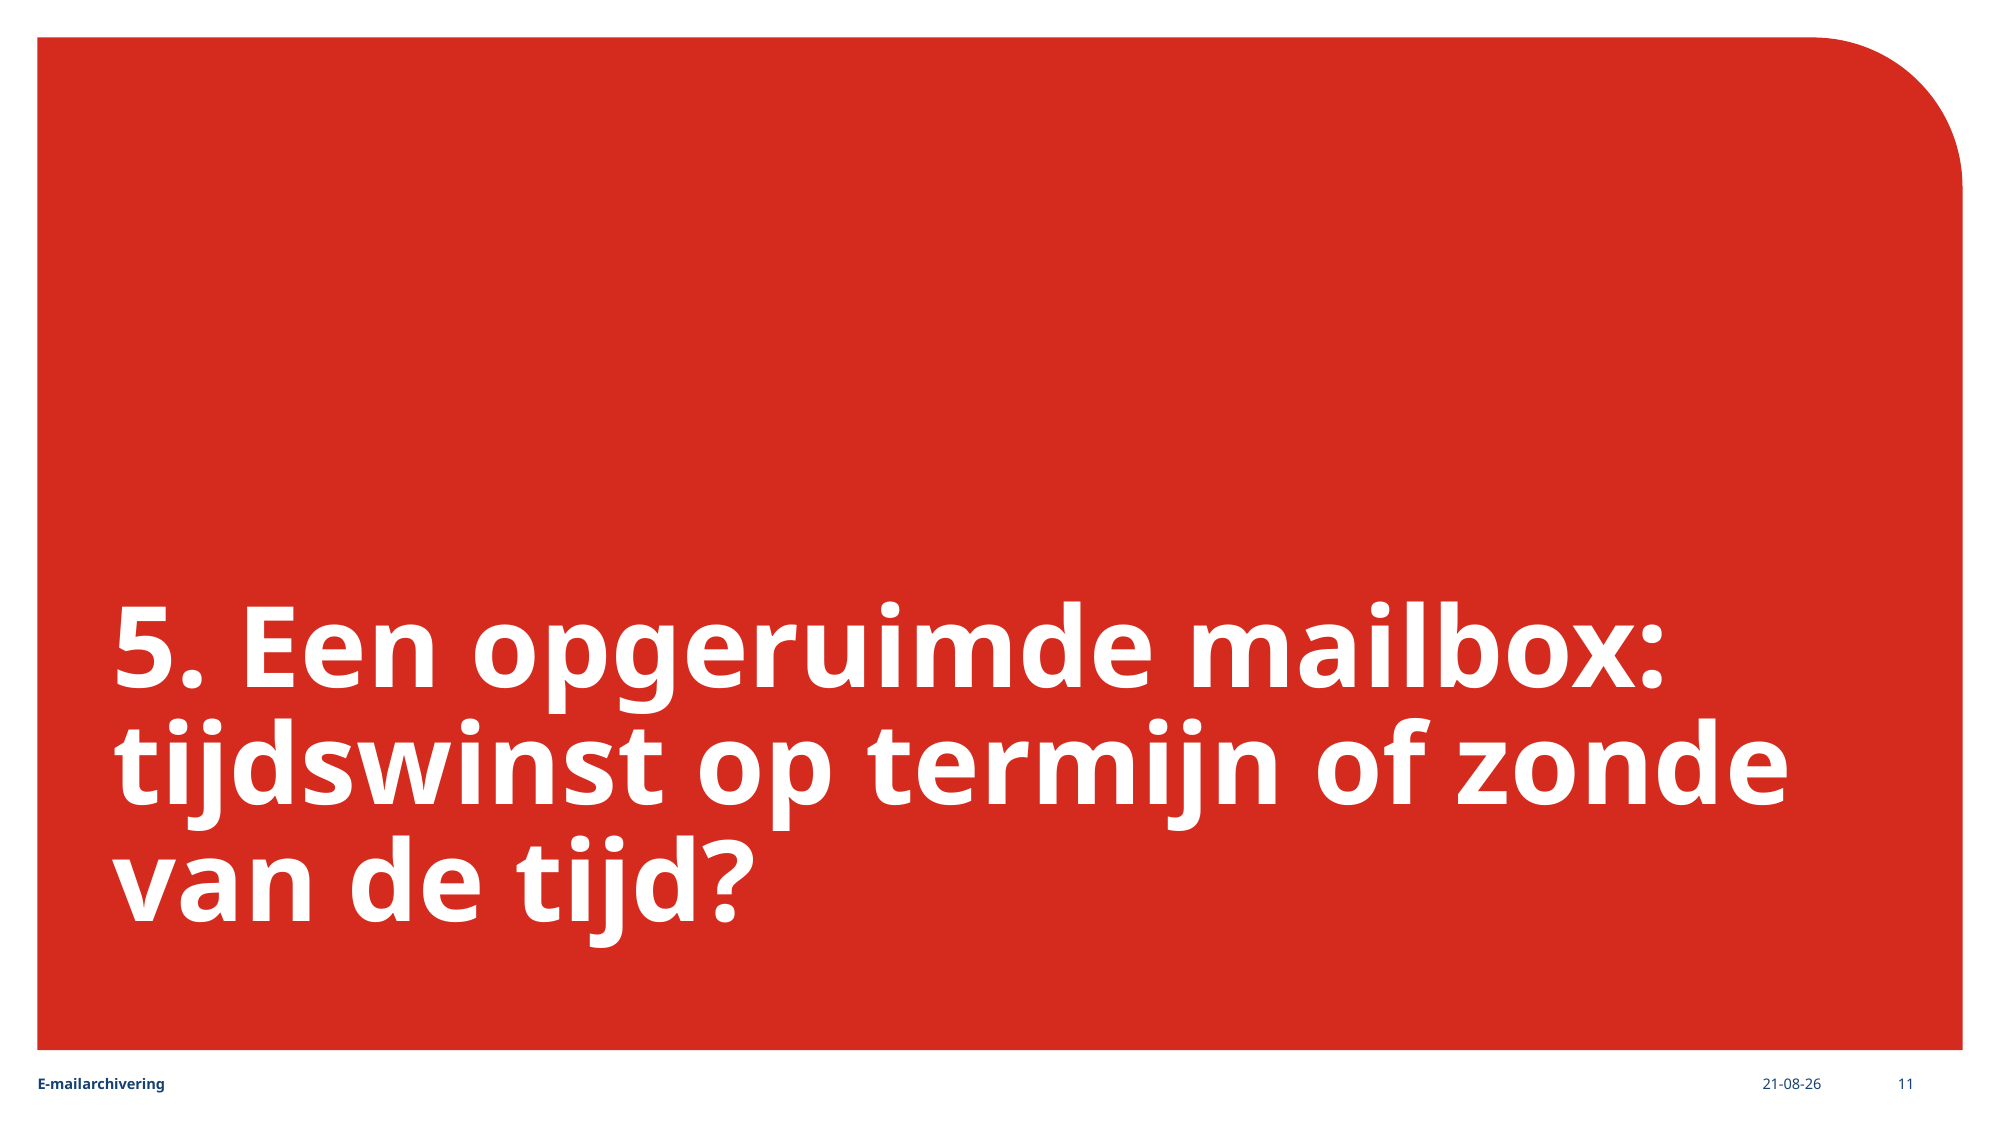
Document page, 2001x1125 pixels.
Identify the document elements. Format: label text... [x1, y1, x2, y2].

text_box 17 maart 2026 [1762, 1074, 1888, 1117]
text_box 11 [1897, 1074, 1963, 1117]
title 5. Een opgeruimde mailbox: tijdswinst op termijn of zonde van de tijd? [112, 593, 1888, 947]
